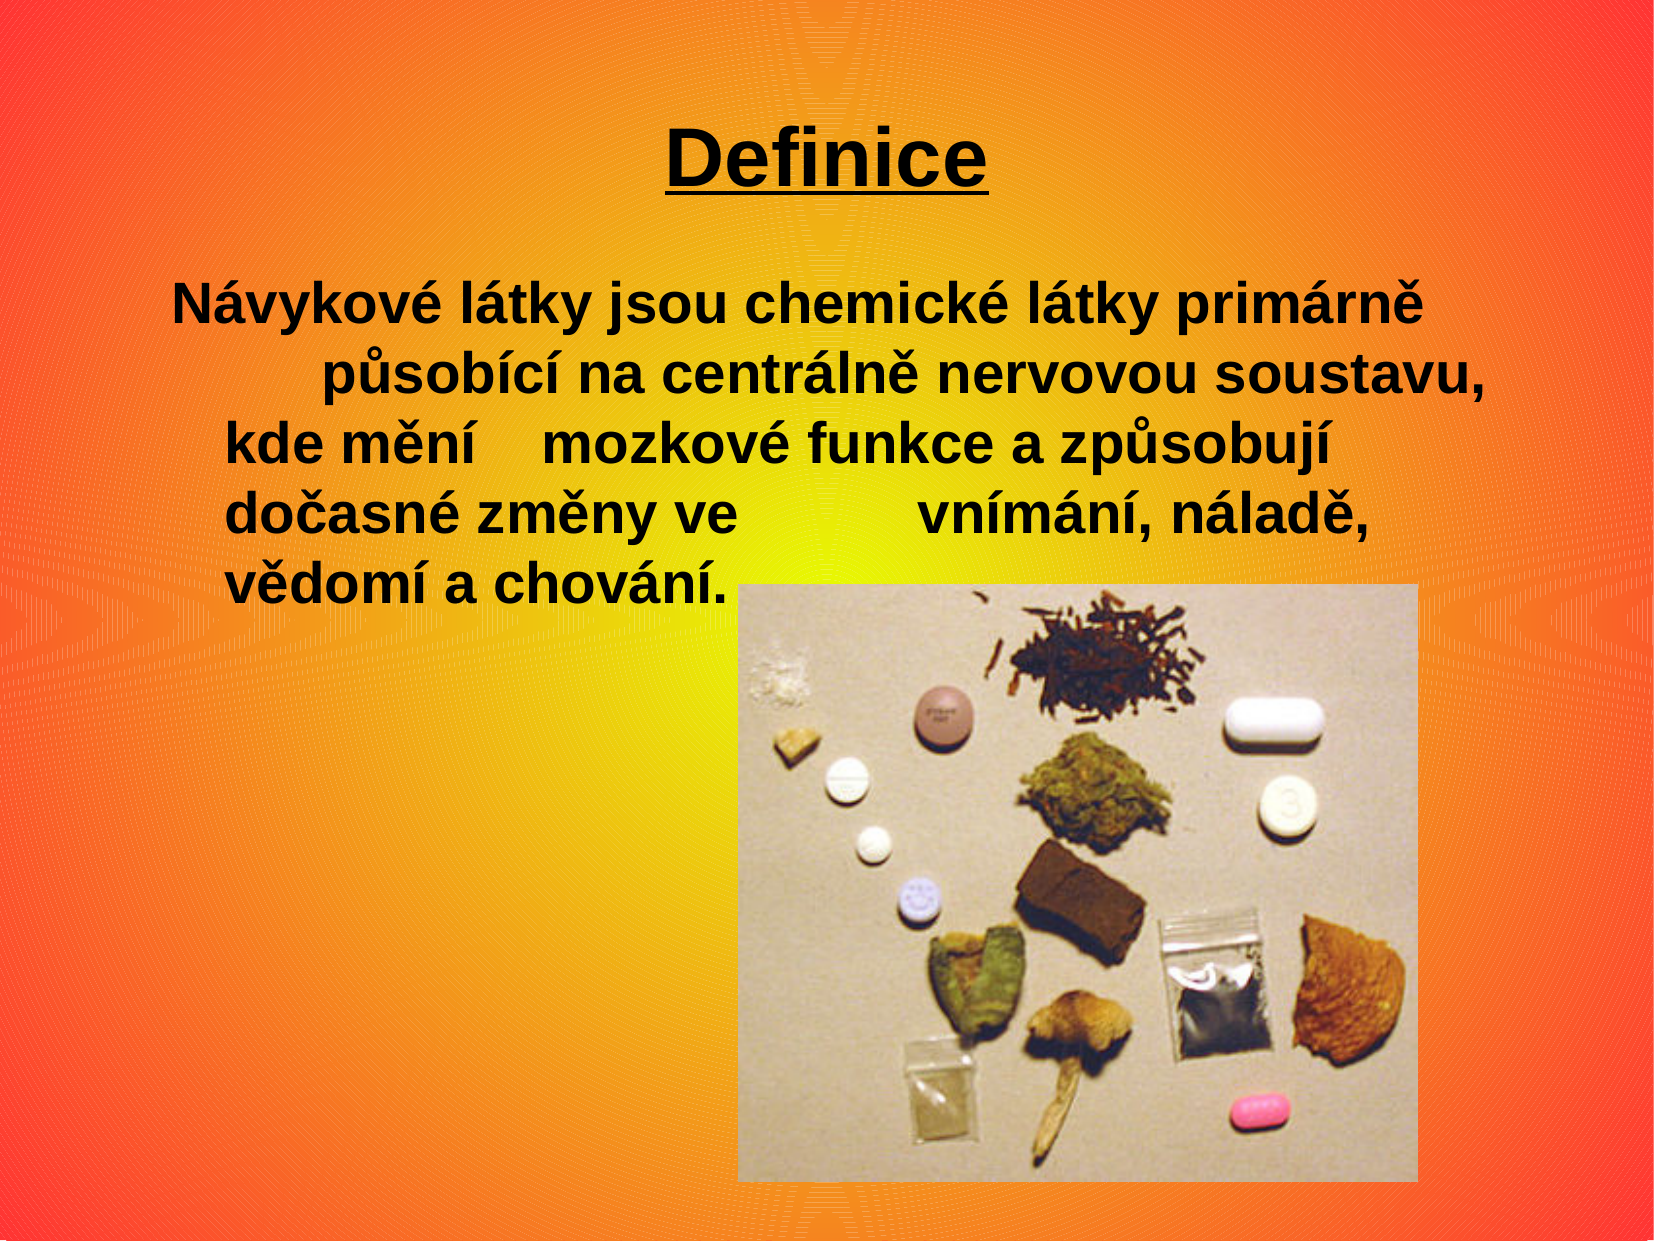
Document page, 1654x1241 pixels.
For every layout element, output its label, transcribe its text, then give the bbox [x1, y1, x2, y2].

list Návykové látky jsou chemické látky primárně působící na centrálně nervovou soustavu, kde mění mozkové funkce a způsobují dočasné změny ve vnímání, náladě, vědomí a chování. [82, 265, 1571, 532]
title Definice [82, 49, 1571, 257]
picture [738, 584, 1418, 1182]
